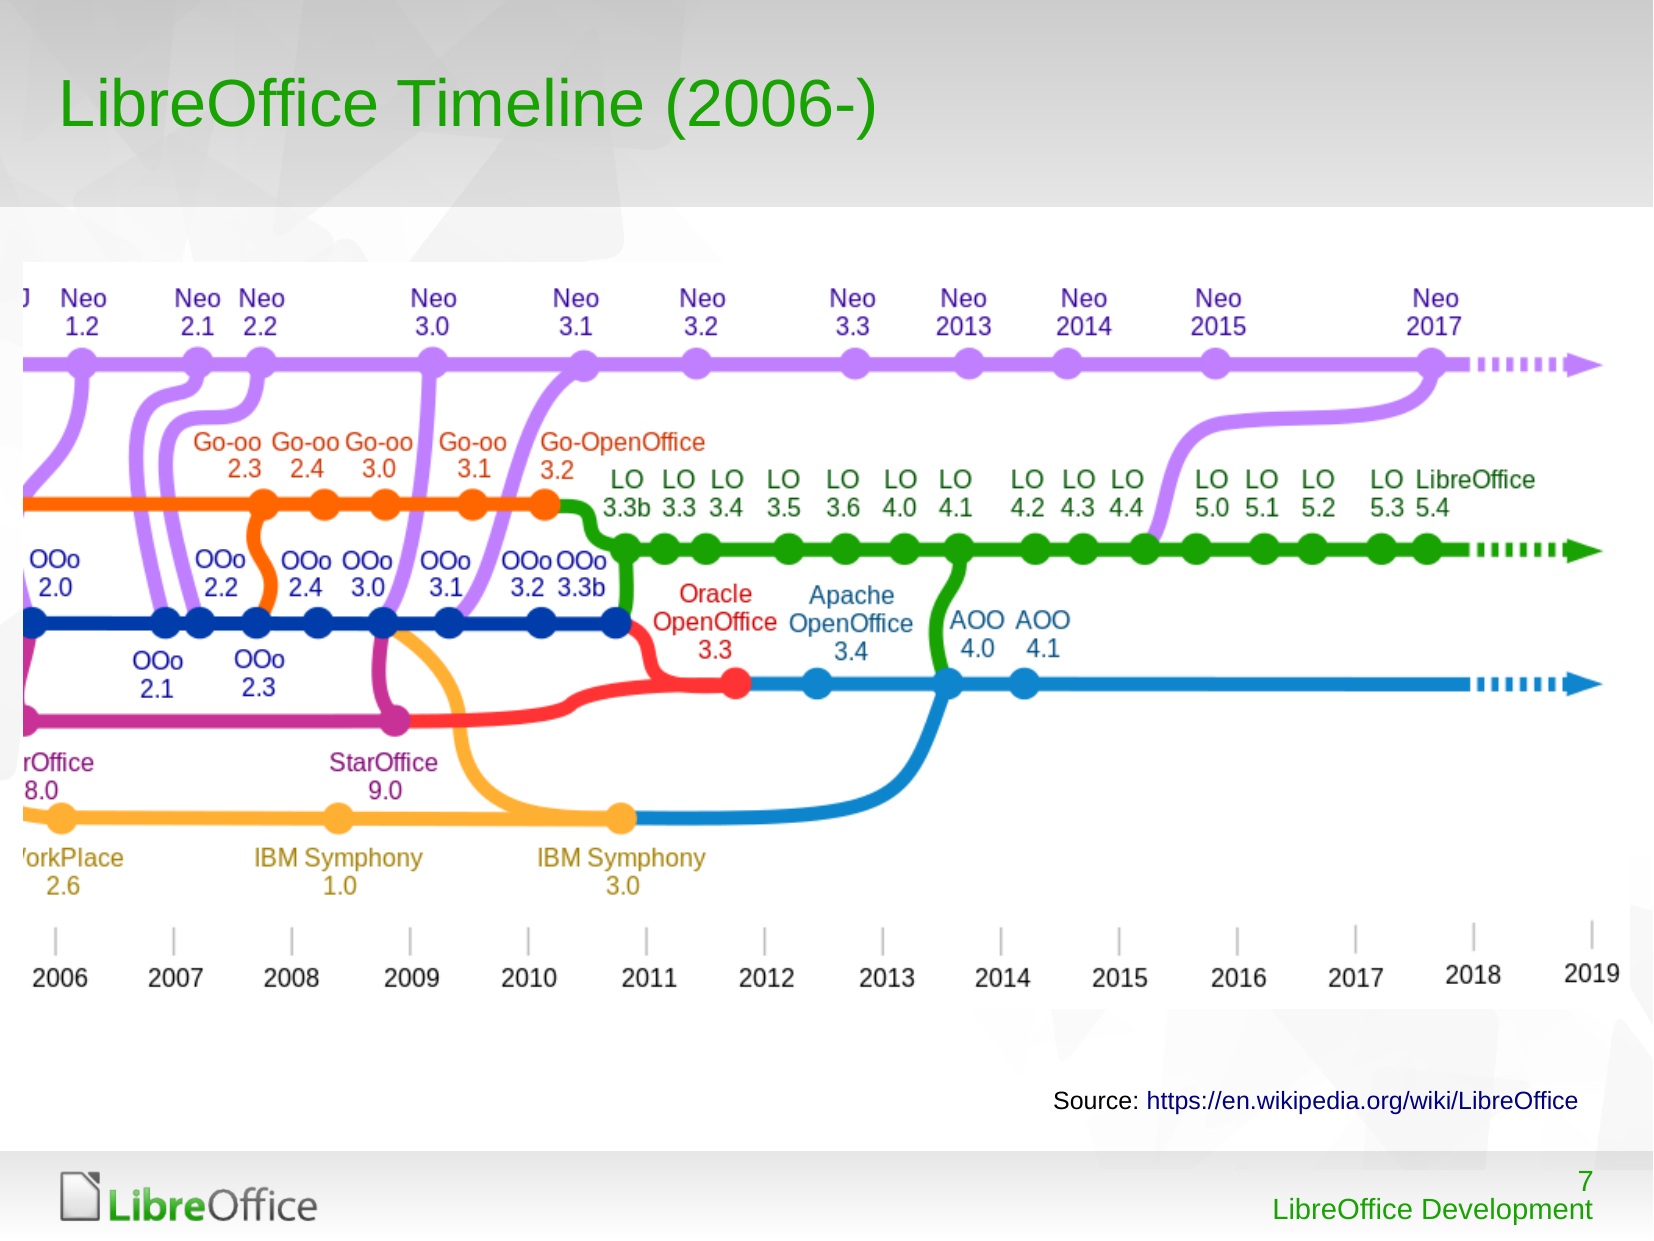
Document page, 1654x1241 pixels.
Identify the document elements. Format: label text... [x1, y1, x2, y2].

picture [41, 1152, 337, 1241]
text_box Source: https://en.wikipedia.org/wiki/LibreOffice [1038, 1079, 1595, 1123]
title LibreOffice Timeline (2006-) [58, 29, 1594, 178]
picture [0, 0, 1653, 1170]
